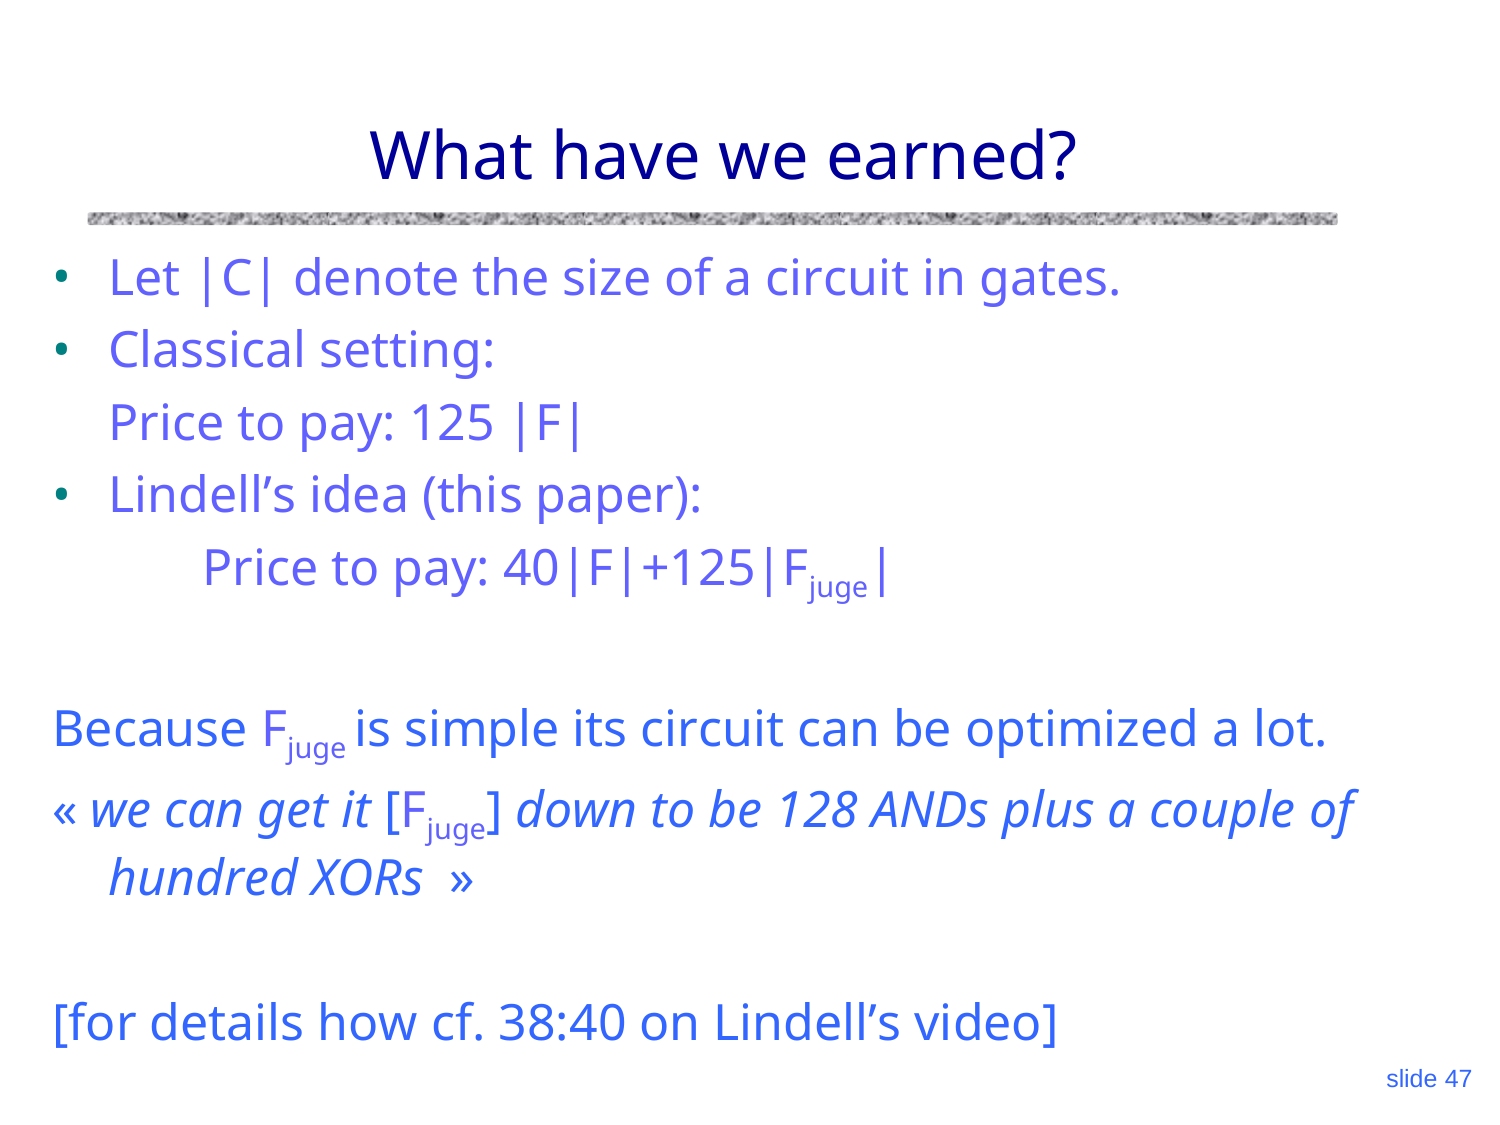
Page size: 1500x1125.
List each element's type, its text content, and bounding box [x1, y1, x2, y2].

title What have we earned? [0, 49, 1448, 201]
picture [87, 212, 1338, 226]
text_box Let |C| denote the size of a circuit in gates. Classical setting: Price to pay: 125 |F| Lindell’s idea (this paper): Price to pay: 40|F|+125|Fjuge| Because Fjuge is simple its circuit can be optimized a lot. « we can get it [Fjuge] down to be 128 ANDs plus a couple of hundred XORs » [for details how cf. 38:40 on Lindell’s video] [37, 237, 1448, 1125]
text_box slide <number> [1174, 1025, 1488, 1101]
